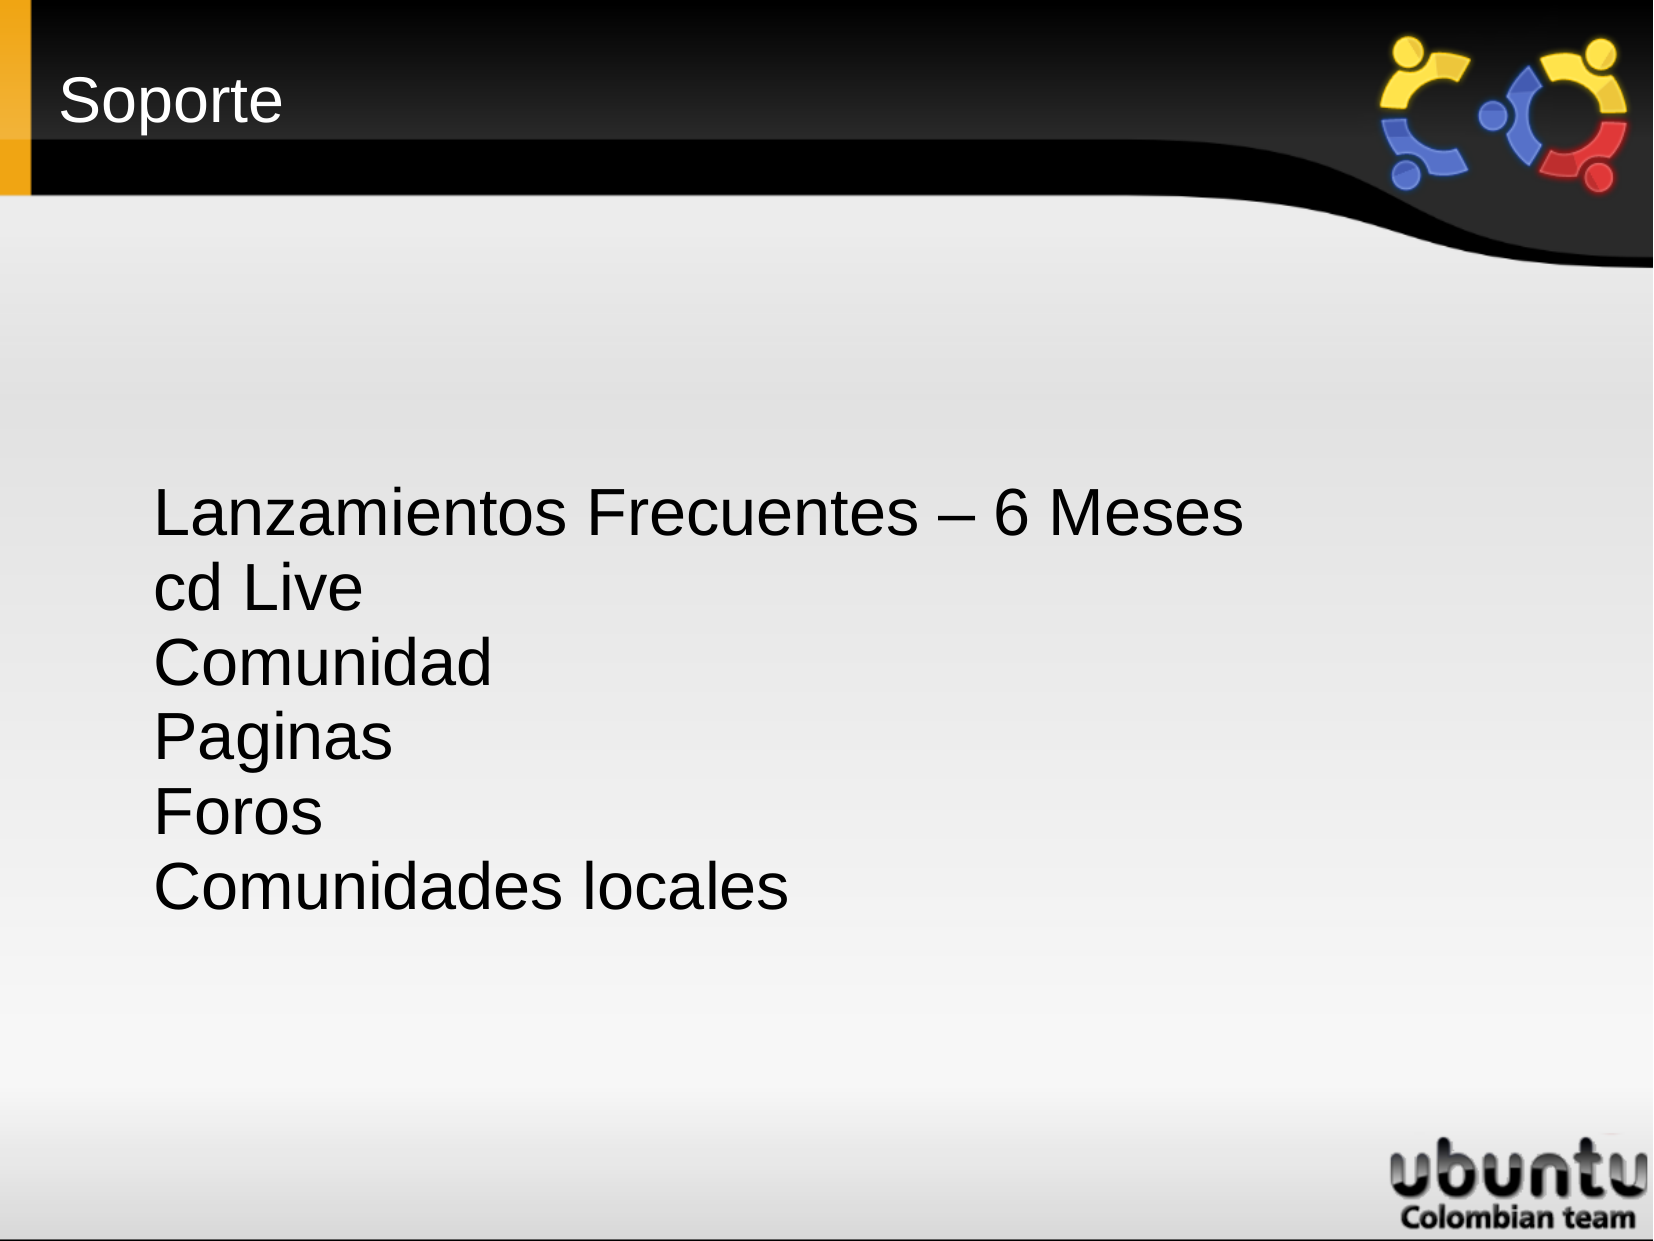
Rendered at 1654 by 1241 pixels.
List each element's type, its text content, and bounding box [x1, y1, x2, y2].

picture [0, 0, 1653, 1241]
subtitle Lanzamientos Frecuentes – 6 Meses cd Live Comunidad Paginas Foros Comunidades locales [118, 297, 1571, 1102]
title Soporte [59, 48, 1376, 153]
